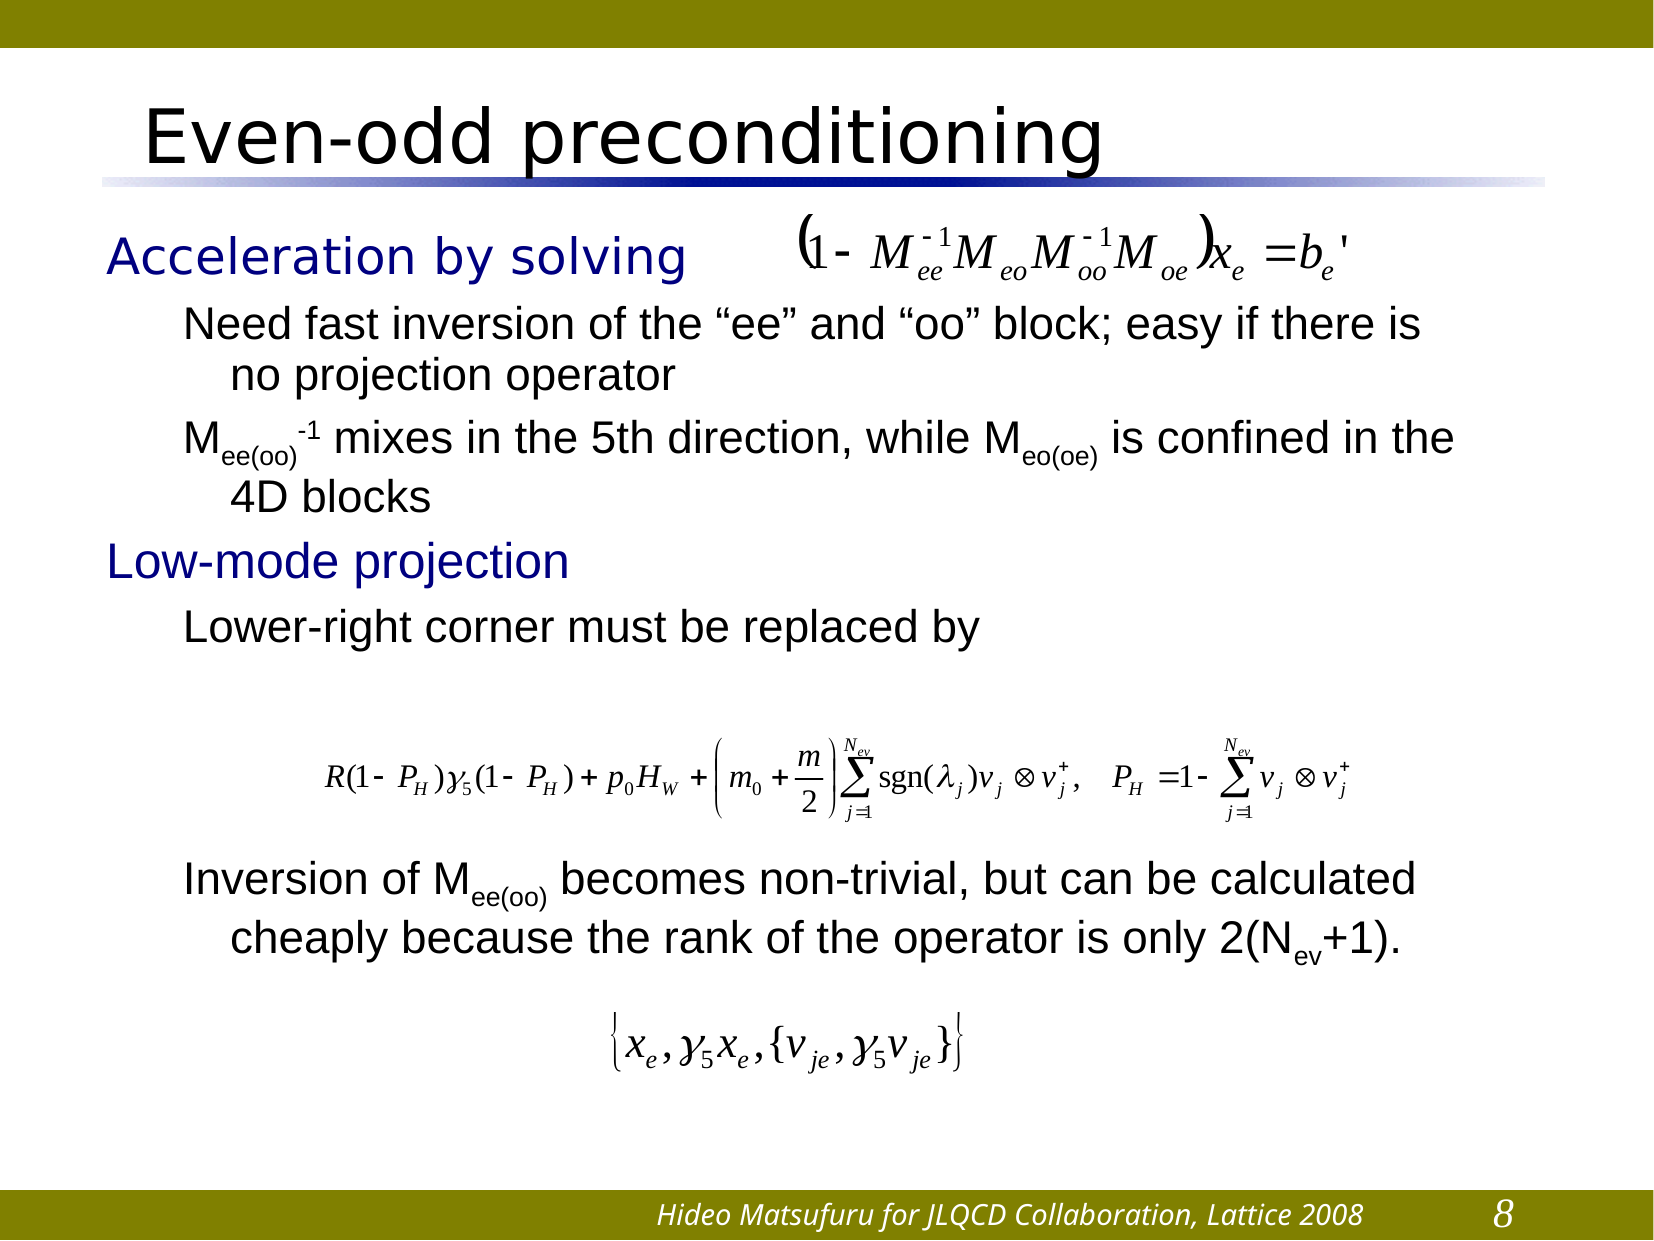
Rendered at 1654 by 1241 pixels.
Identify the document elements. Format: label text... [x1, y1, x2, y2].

title Even-odd preconditioning [142, 88, 1246, 187]
chart [604, 1012, 972, 1084]
picture [102, 177, 142, 187]
chart [318, 729, 1359, 829]
chart [790, 214, 1358, 294]
picture [1246, 177, 1545, 187]
list Acceleration by solving Need fast inversion of the “ee” and “oo” block; easy if there is no projection operator Mee(oo)-1 mixes in the 5th direction, while Meo(oe) is confined in the 4D blocks Low-mode projection Lower-right corner must be replaced by Inversion of Mee(oo) becomes non-trivial, but can be calculated cheaply because the rank of the operator is only 2(Nev+1). [88, 227, 1478, 1030]
